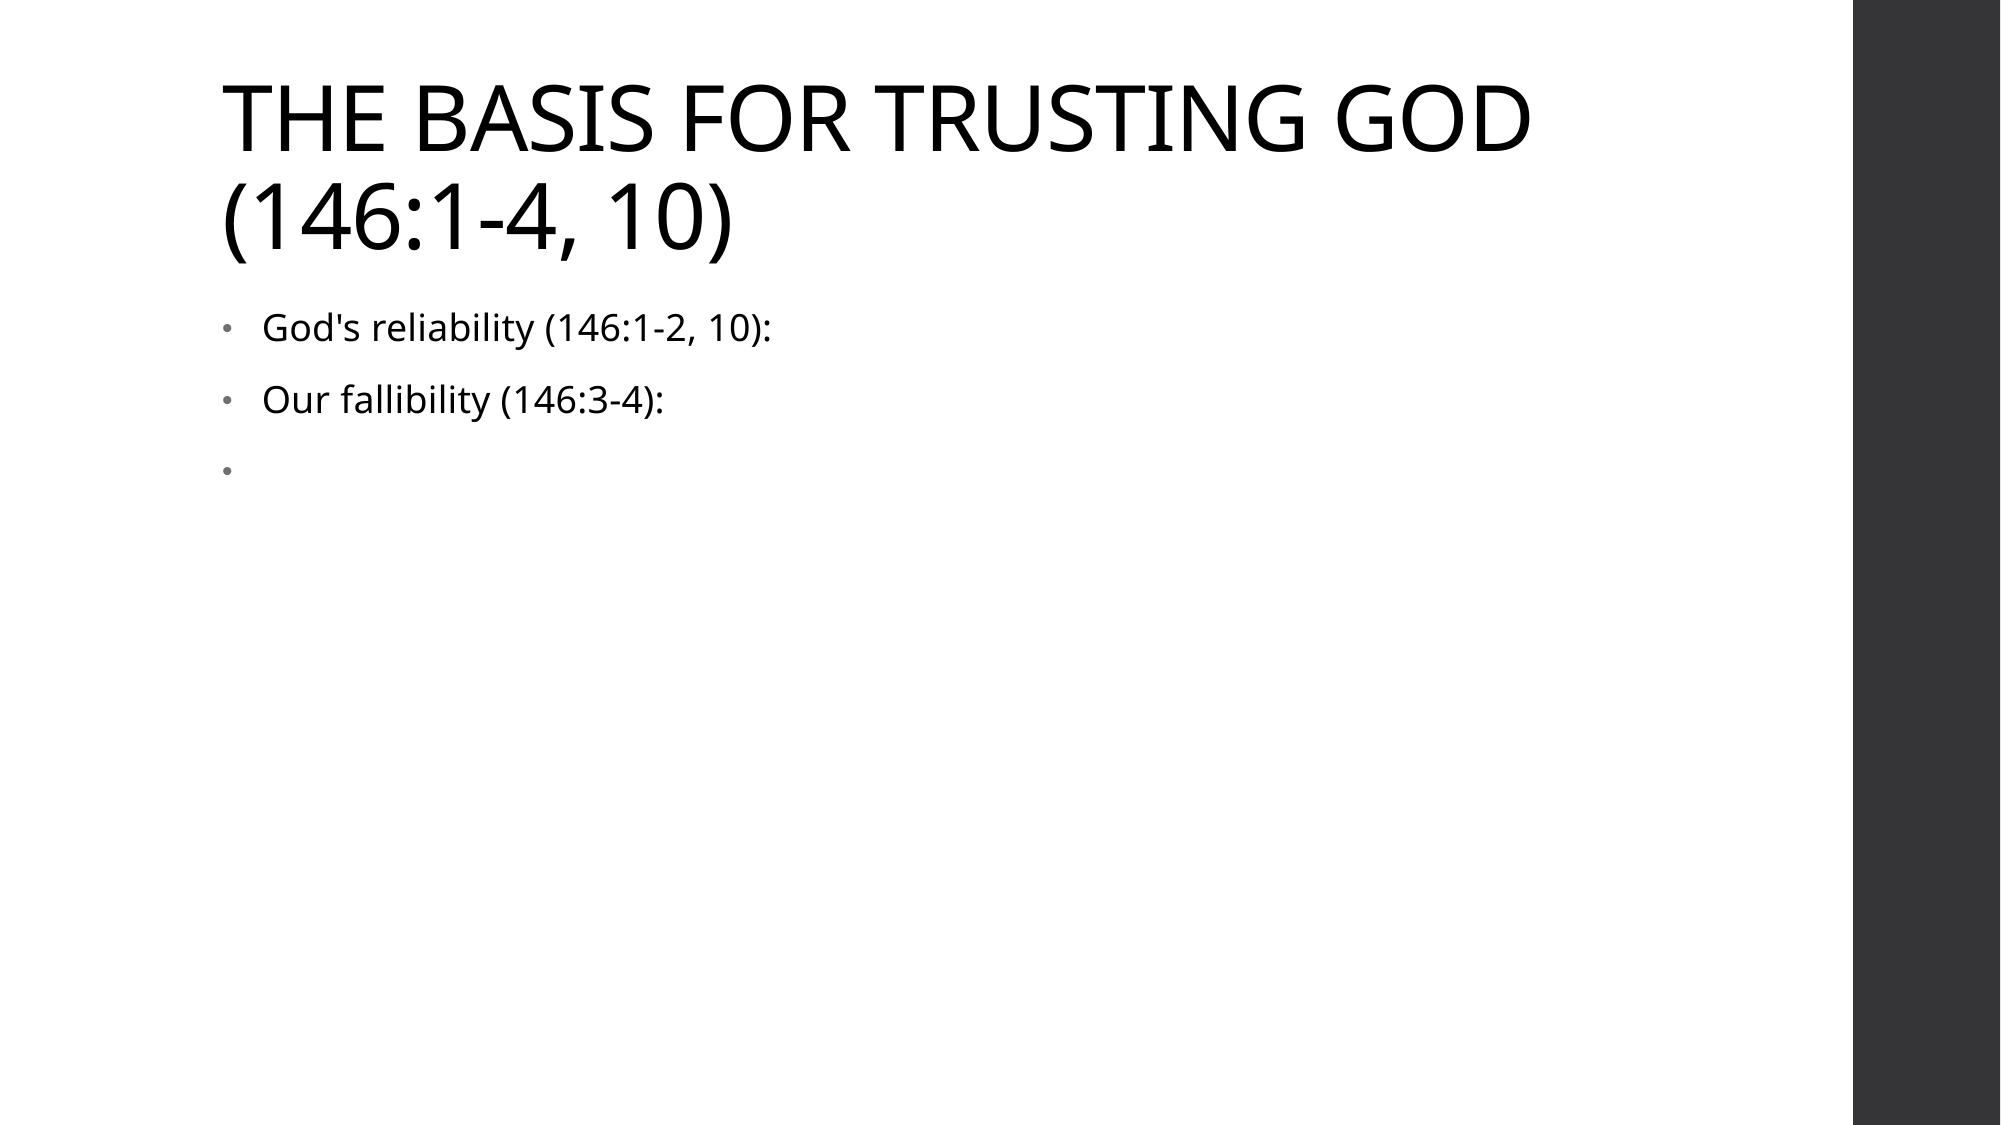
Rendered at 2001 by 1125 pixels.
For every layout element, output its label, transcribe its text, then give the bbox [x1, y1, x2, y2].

title THE BASIS FOR TRUSTING GOD (146:1-4, 10) [206, 60, 1797, 278]
list God's reliability (146:1-2, 10): Our fallibility (146:3-4): [206, 299, 1617, 1014]
